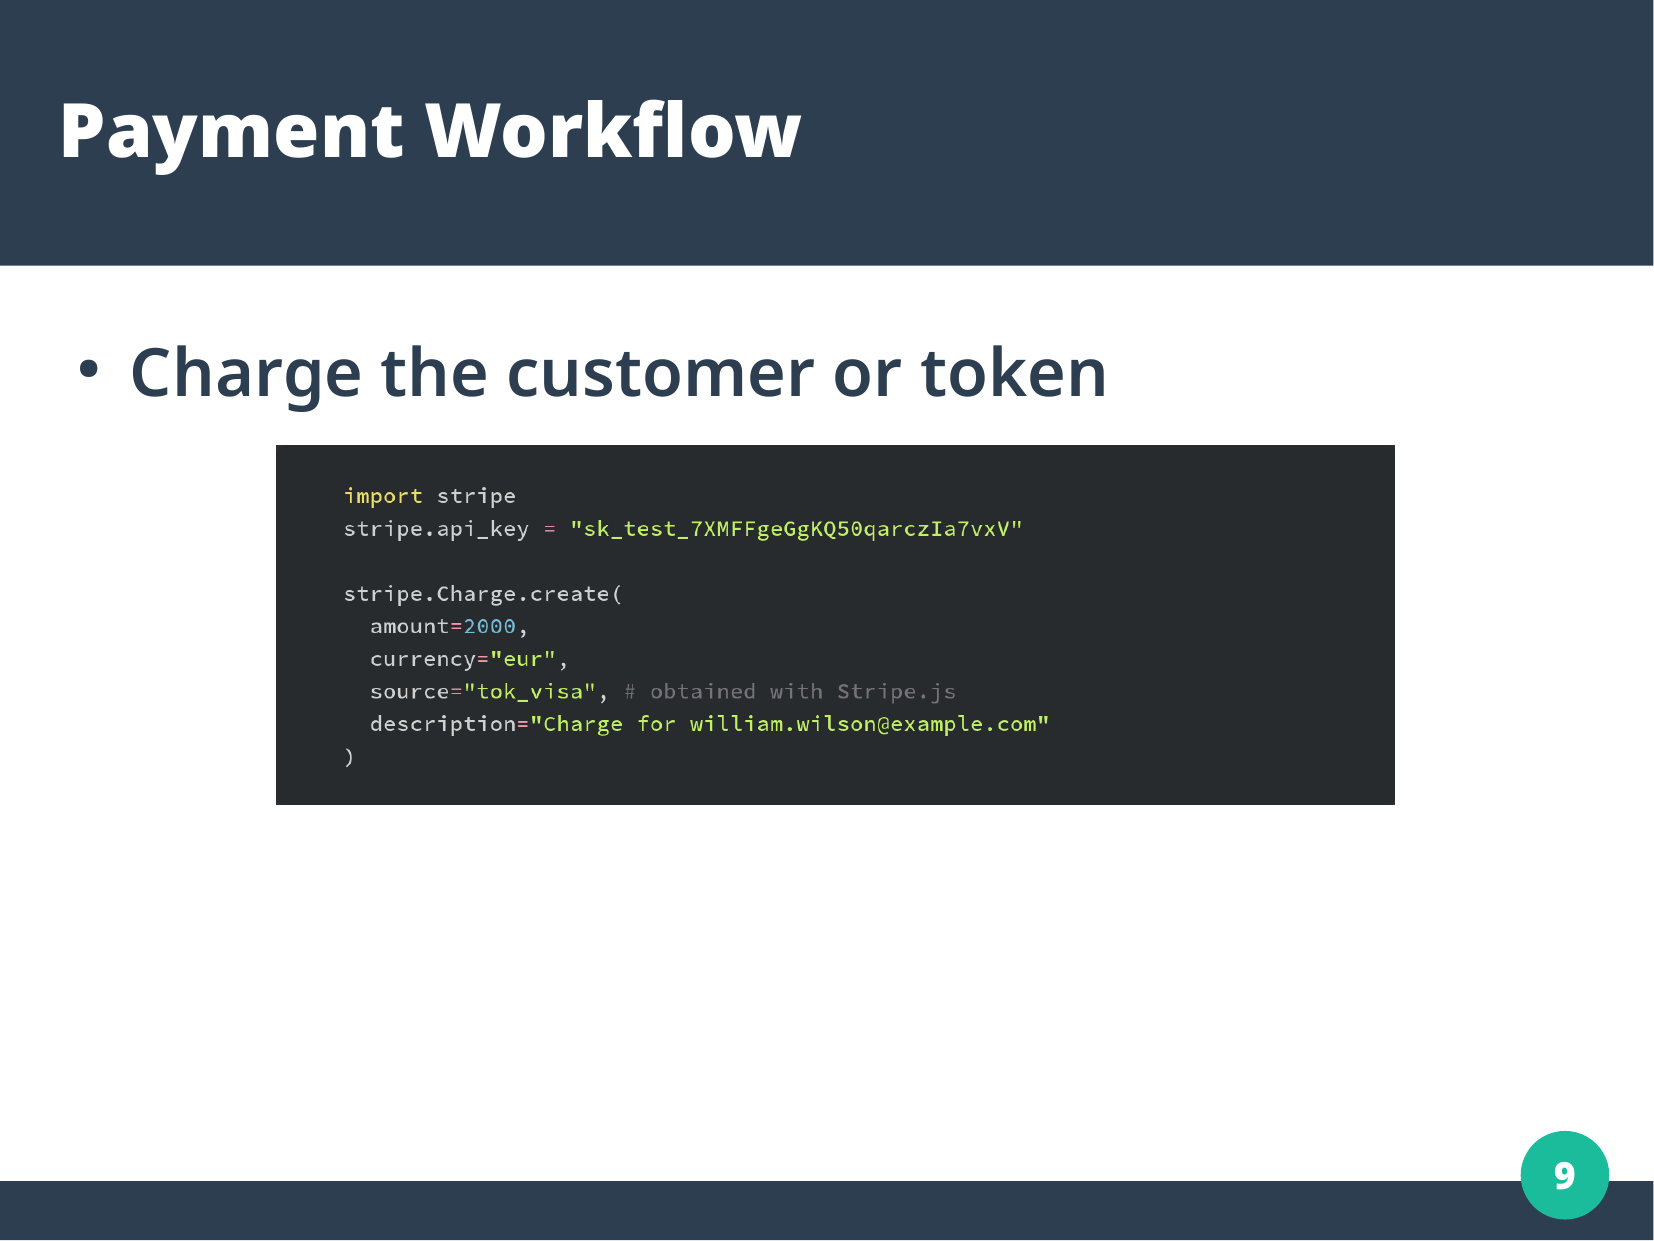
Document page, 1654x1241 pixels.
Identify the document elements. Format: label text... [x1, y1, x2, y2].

title Payment Workflow [59, 49, 1595, 207]
picture [276, 445, 1395, 805]
list Charge the customer or token [59, 324, 1595, 1152]
